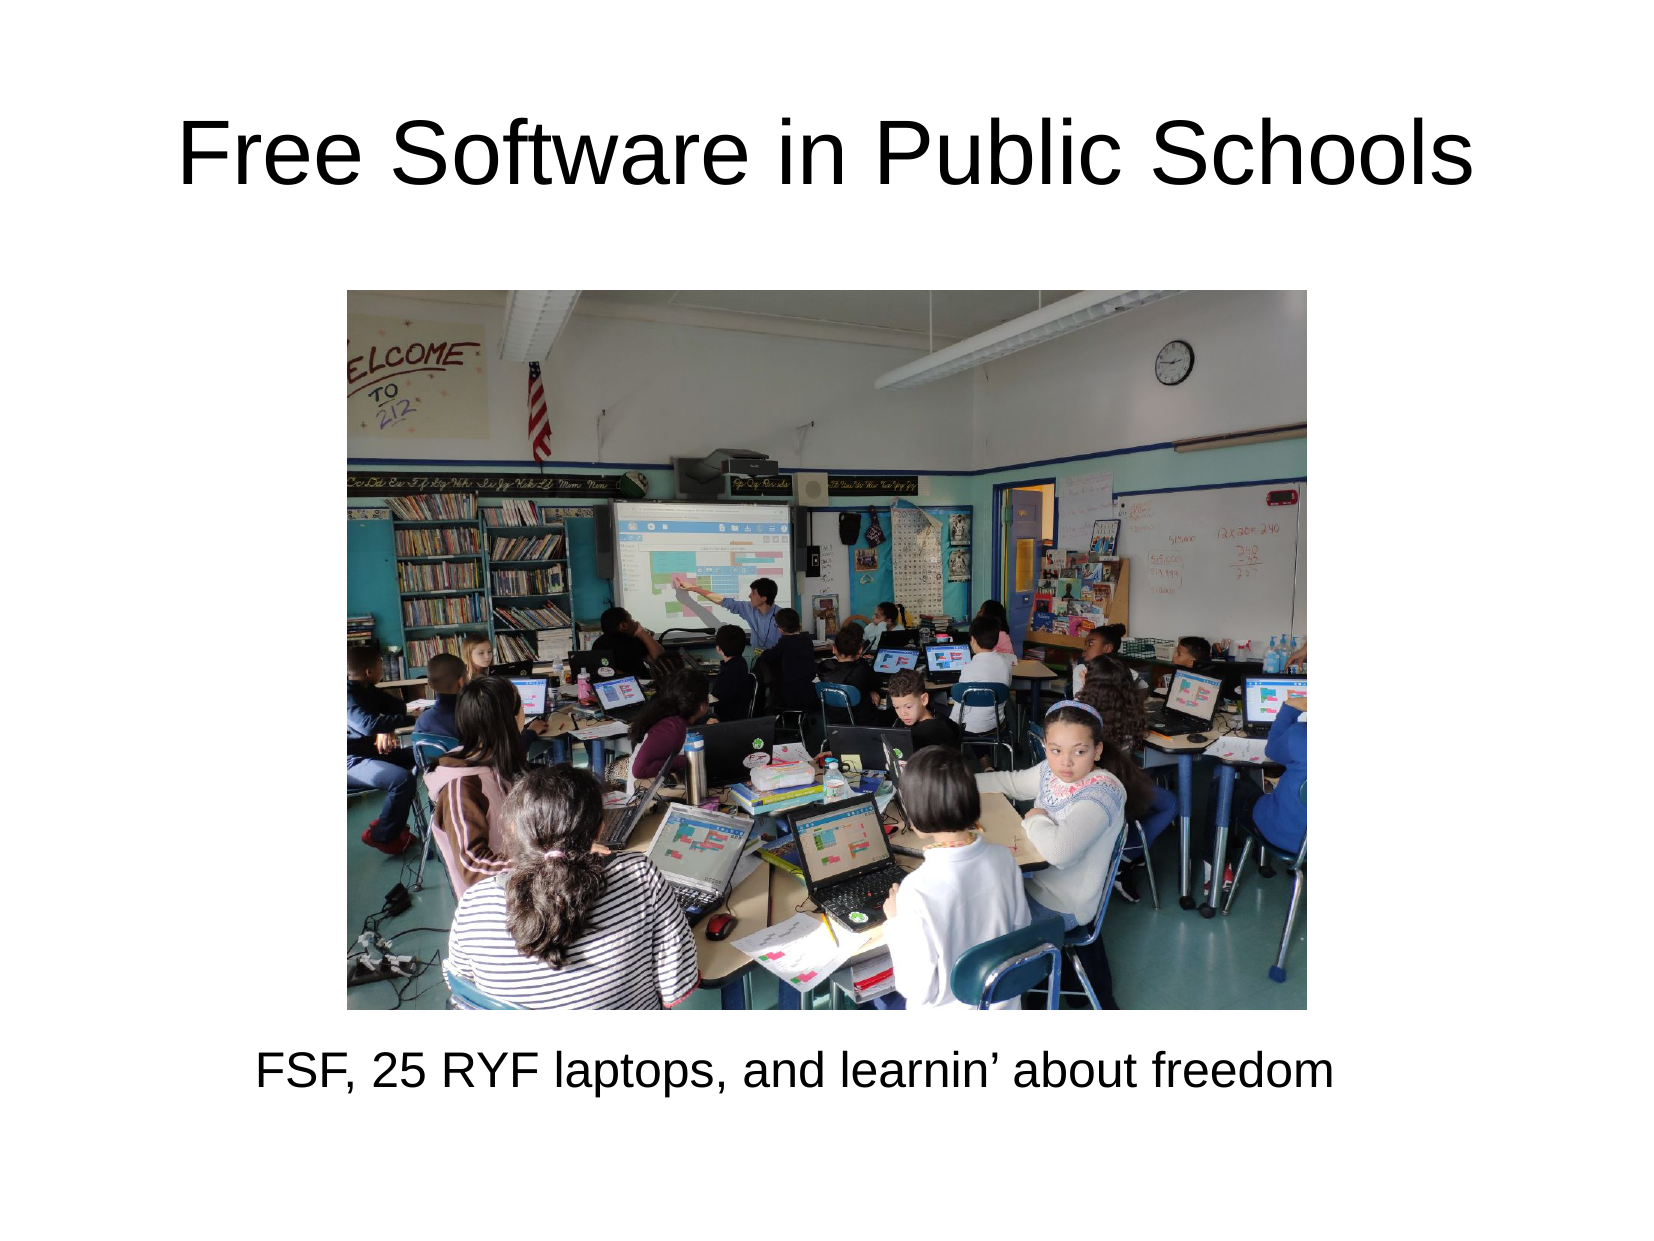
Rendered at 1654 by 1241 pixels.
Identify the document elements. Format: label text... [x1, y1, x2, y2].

picture [347, 290, 1307, 1010]
text_box FSF, 25 RYF laptops, and learnin’ about freedom [240, 1035, 1411, 1126]
title Free Software in Public Schools [82, 49, 1571, 257]
